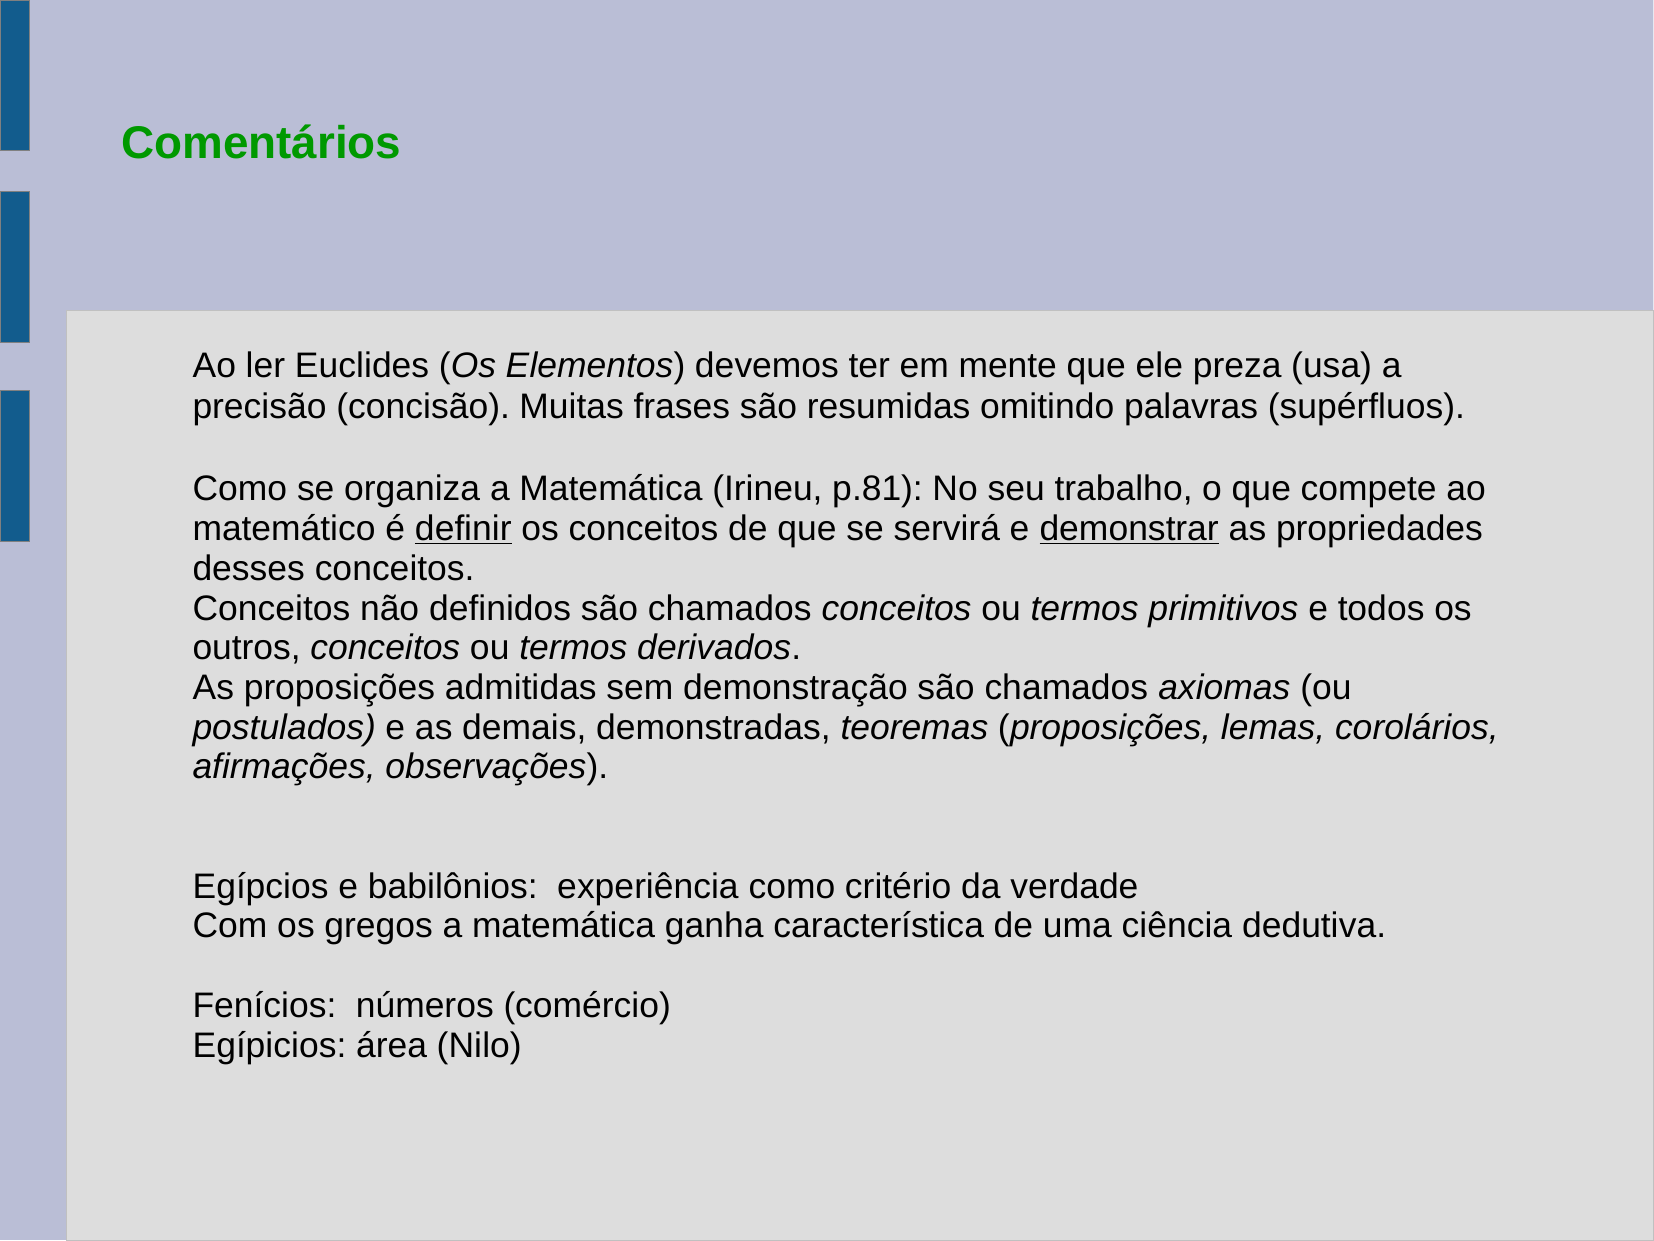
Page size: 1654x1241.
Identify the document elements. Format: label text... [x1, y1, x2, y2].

title Comentários [121, 91, 1534, 196]
list Ao ler Euclides (Os Elementos) devemos ter em mente que ele preza (usa) a precisão (concisão). Muitas frases são resumidas omitindo palavras (supérfluos). Como se organiza a Matemática (Irineu, p.81): No seu trabalho, o que compete ao matemático é definir os conceitos de que se servirá e demonstrar as propriedades desses conceitos. Conceitos não definidos são chamados conceitos ou termos primitivos e todos os outros, conceitos ou termos derivados. As proposições admitidas sem demonstração são chamados axiomas (ou postulados) e as demais, demonstradas, teoremas (proposições, lemas, corolários, afirmações, observações). Egípcios e babilônios: experiência como critério da verdade Com os gregos a matemática ganha característica de uma ciência dedutiva. Fenícios: números (comércio) Egípicios: área (Nilo) [121, 344, 1534, 1141]
